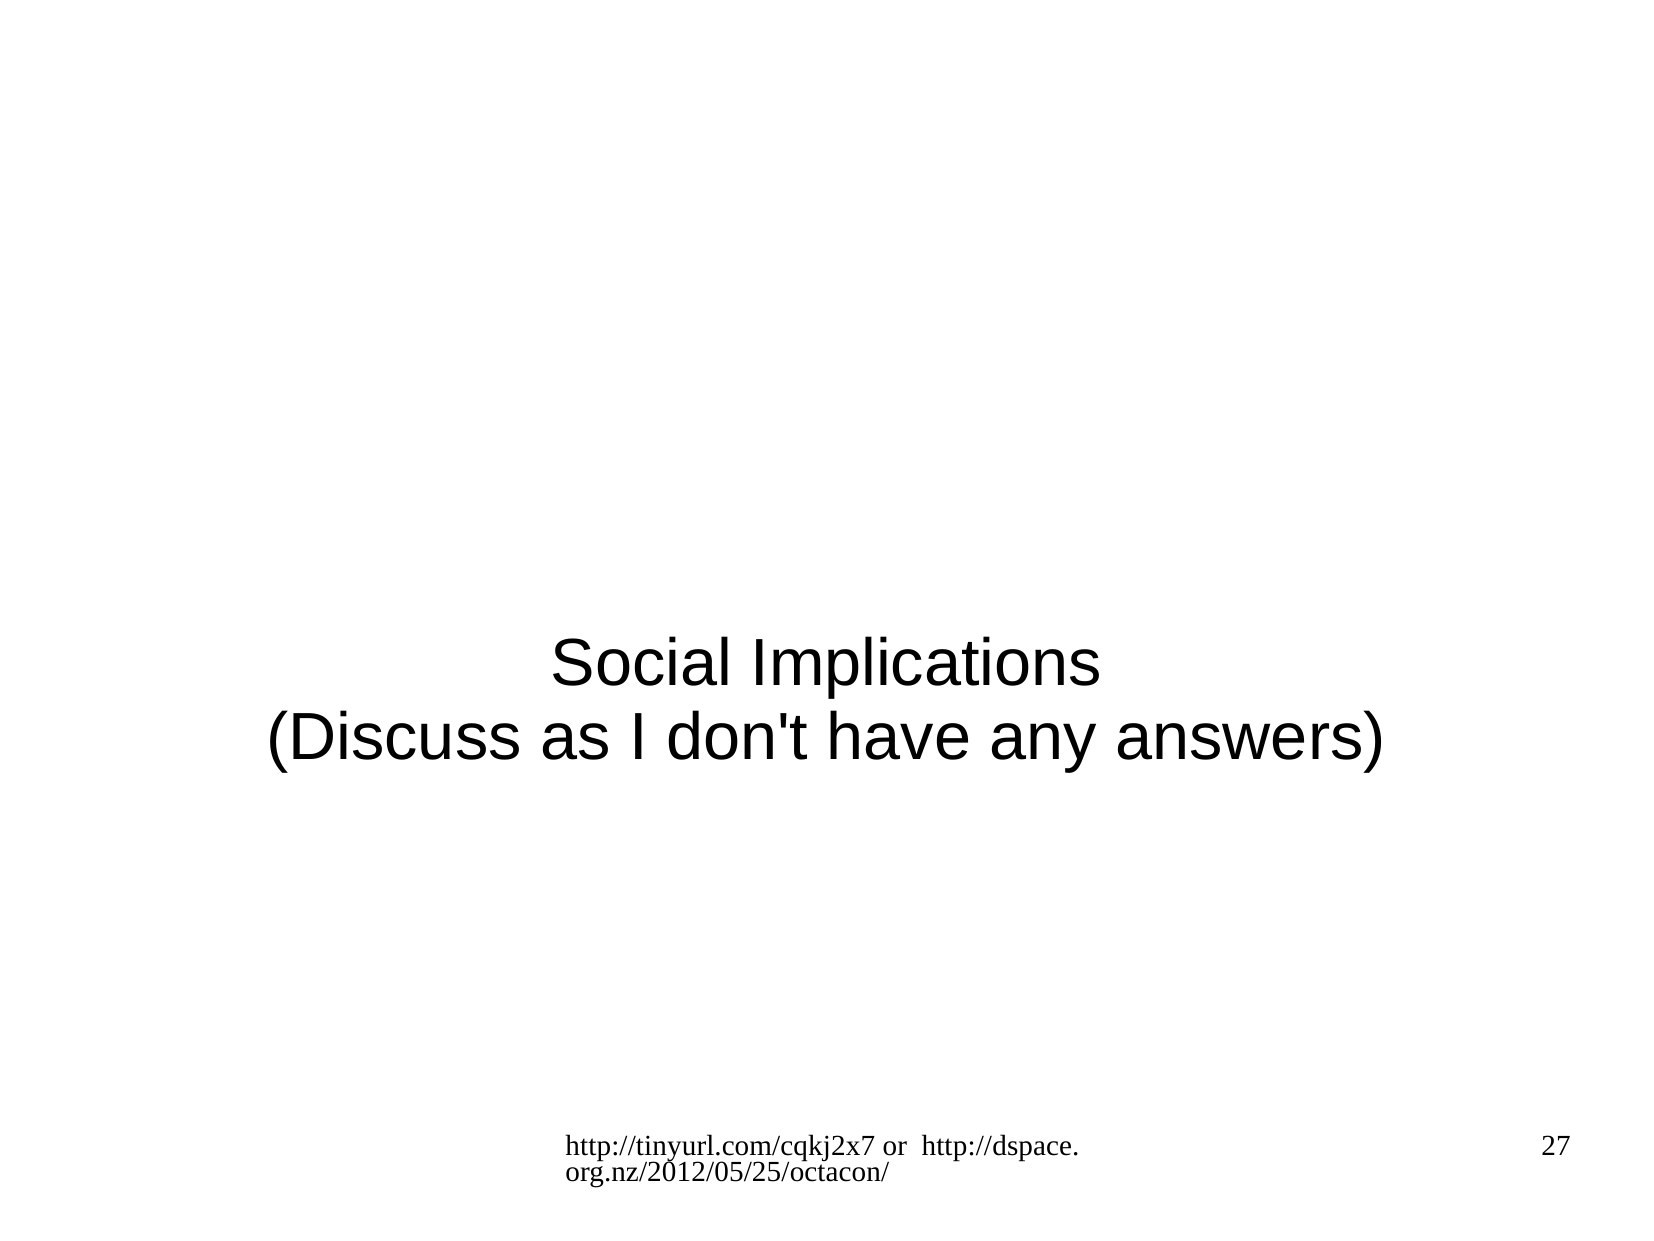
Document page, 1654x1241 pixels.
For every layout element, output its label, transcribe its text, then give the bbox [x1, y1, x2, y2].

subtitle Social Implications (Discuss as I don't have any answers) [82, 290, 1571, 1109]
